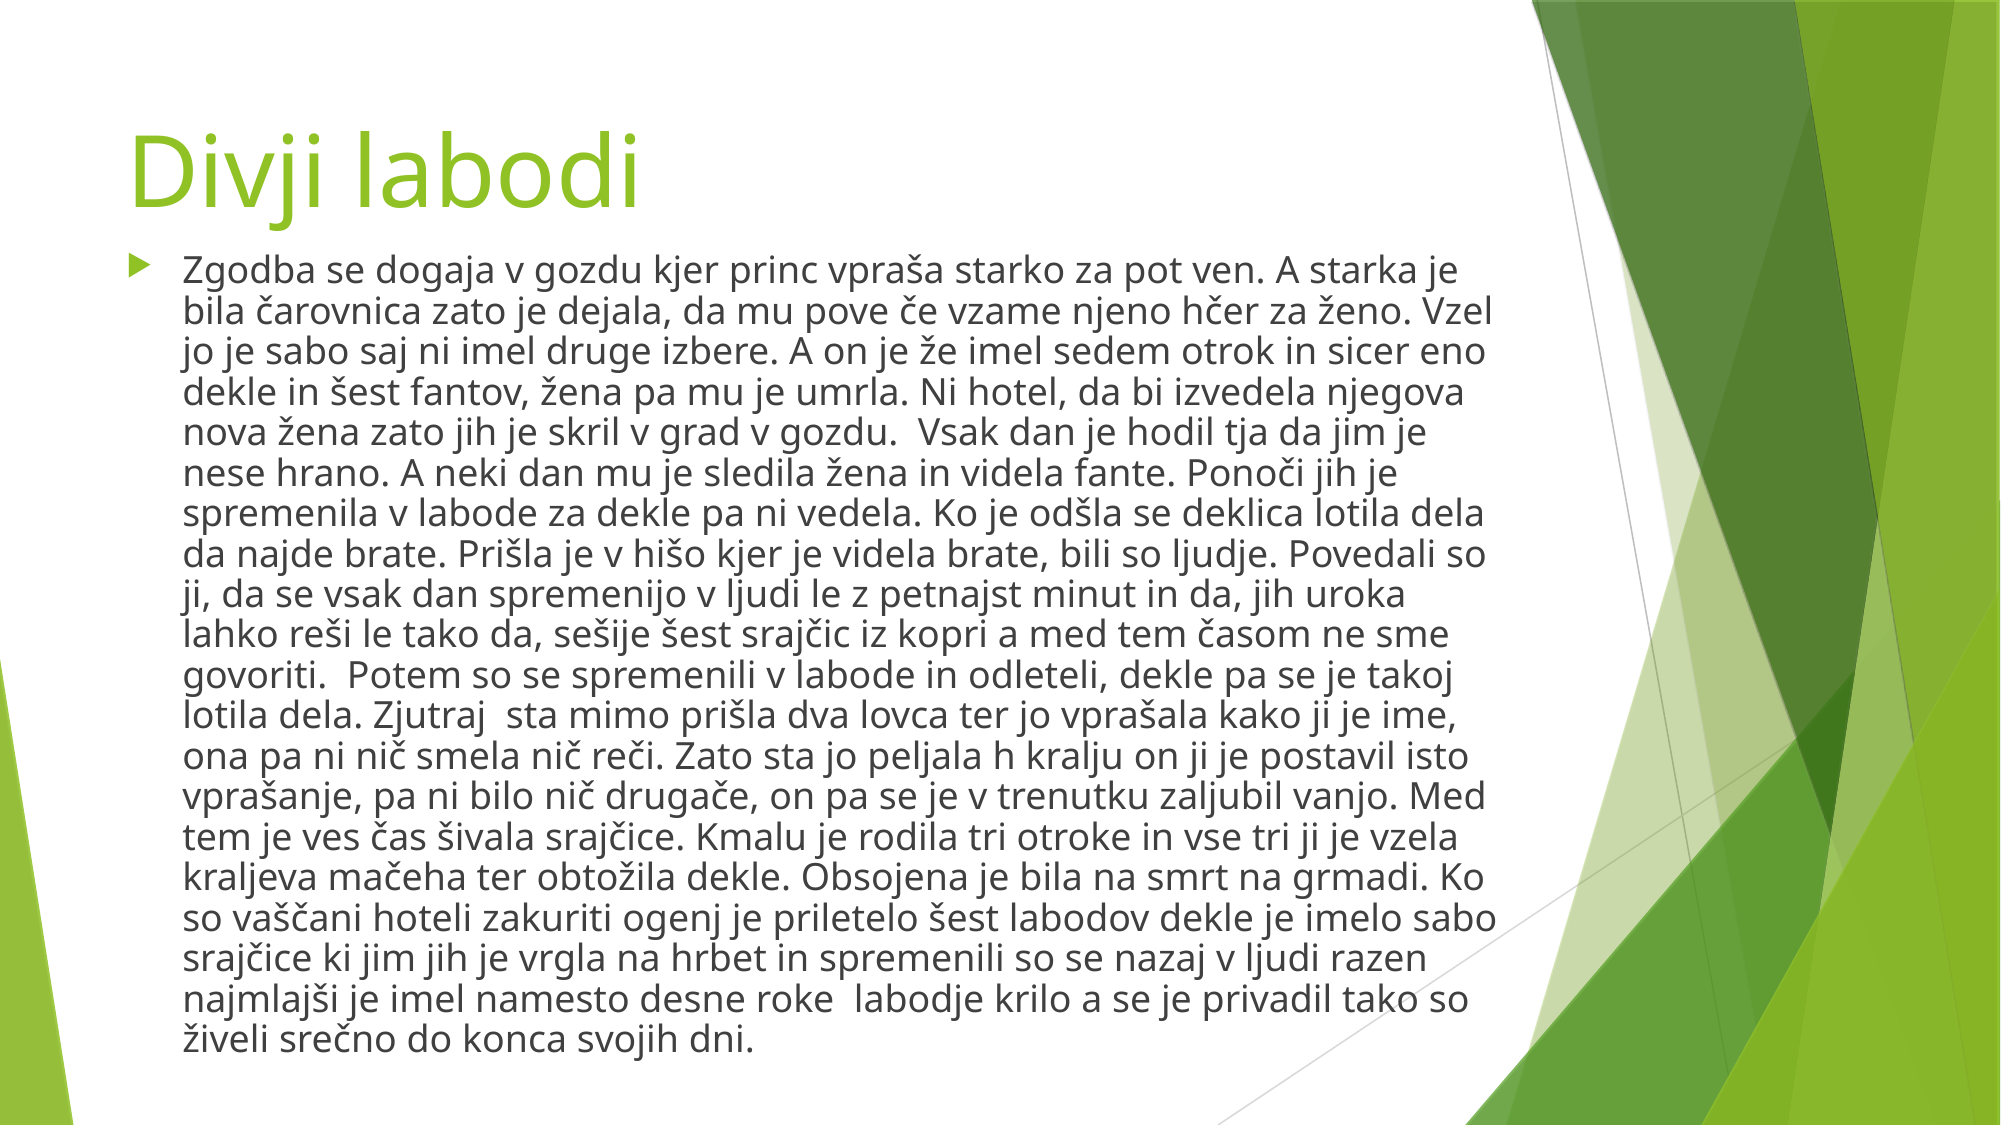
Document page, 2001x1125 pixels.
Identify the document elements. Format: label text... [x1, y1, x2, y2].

title Divji labodi [111, 99, 1522, 244]
list Zgodba se dogaja v gozdu kjer princ vpraša starko za pot ven. A starka je bila čarovnica zato je dejala, da mu pove če vzame njeno hčer za ženo. Vzel jo je sabo saj ni imel druge izbere. A on je že imel sedem otrok in sicer eno dekle in šest fantov, žena pa mu je umrla. Ni hotel, da bi izvedela njegova nova žena zato jih je skril v grad v gozdu. Vsak dan je hodil tja da jim je nese hrano. A neki dan mu je sledila žena in videla fante. Ponoči jih je spremenila v labode za dekle pa ni vedela. Ko je odšla se deklica lotila dela da najde brate. Prišla je v hišo kjer je videla brate, bili so ljudje. Povedali so ji, da se vsak dan spremenijo v ljudi le z petnajst minut in da, jih uroka lahko reši le tako da, sešije šest srajčic iz kopri a med tem časom ne sme govoriti. Potem so se spremenili v labode in odleteli, dekle pa se je takoj lotila dela. Zjutraj sta mimo prišla dva lovca ter jo vprašala kako ji je ime, ona pa ni nič smela nič reči. Zato sta jo peljala h kralju on ji je postavil isto vprašanje, pa ni bilo nič drugače, on pa se je v trenutku zaljubil vanjo. Med tem je ves čas šivala srajčice. Kmalu je rodila tri otroke in vse tri ji je vzela kraljeva mačeha ter obtožila dekle. Obsojena je bila na smrt na grmadi. Ko so vaščani hoteli zakuriti ogenj je priletelo šest labodov dekle je imelo sabo srajčice ki jim jih je vrgla na hrbet in spremenili so se nazaj v ljudi razen najmlajši je imel namesto desne roke labodje krilo a se je privadil tako so živeli srečno do konca svojih dni. [111, 244, 1522, 1095]
